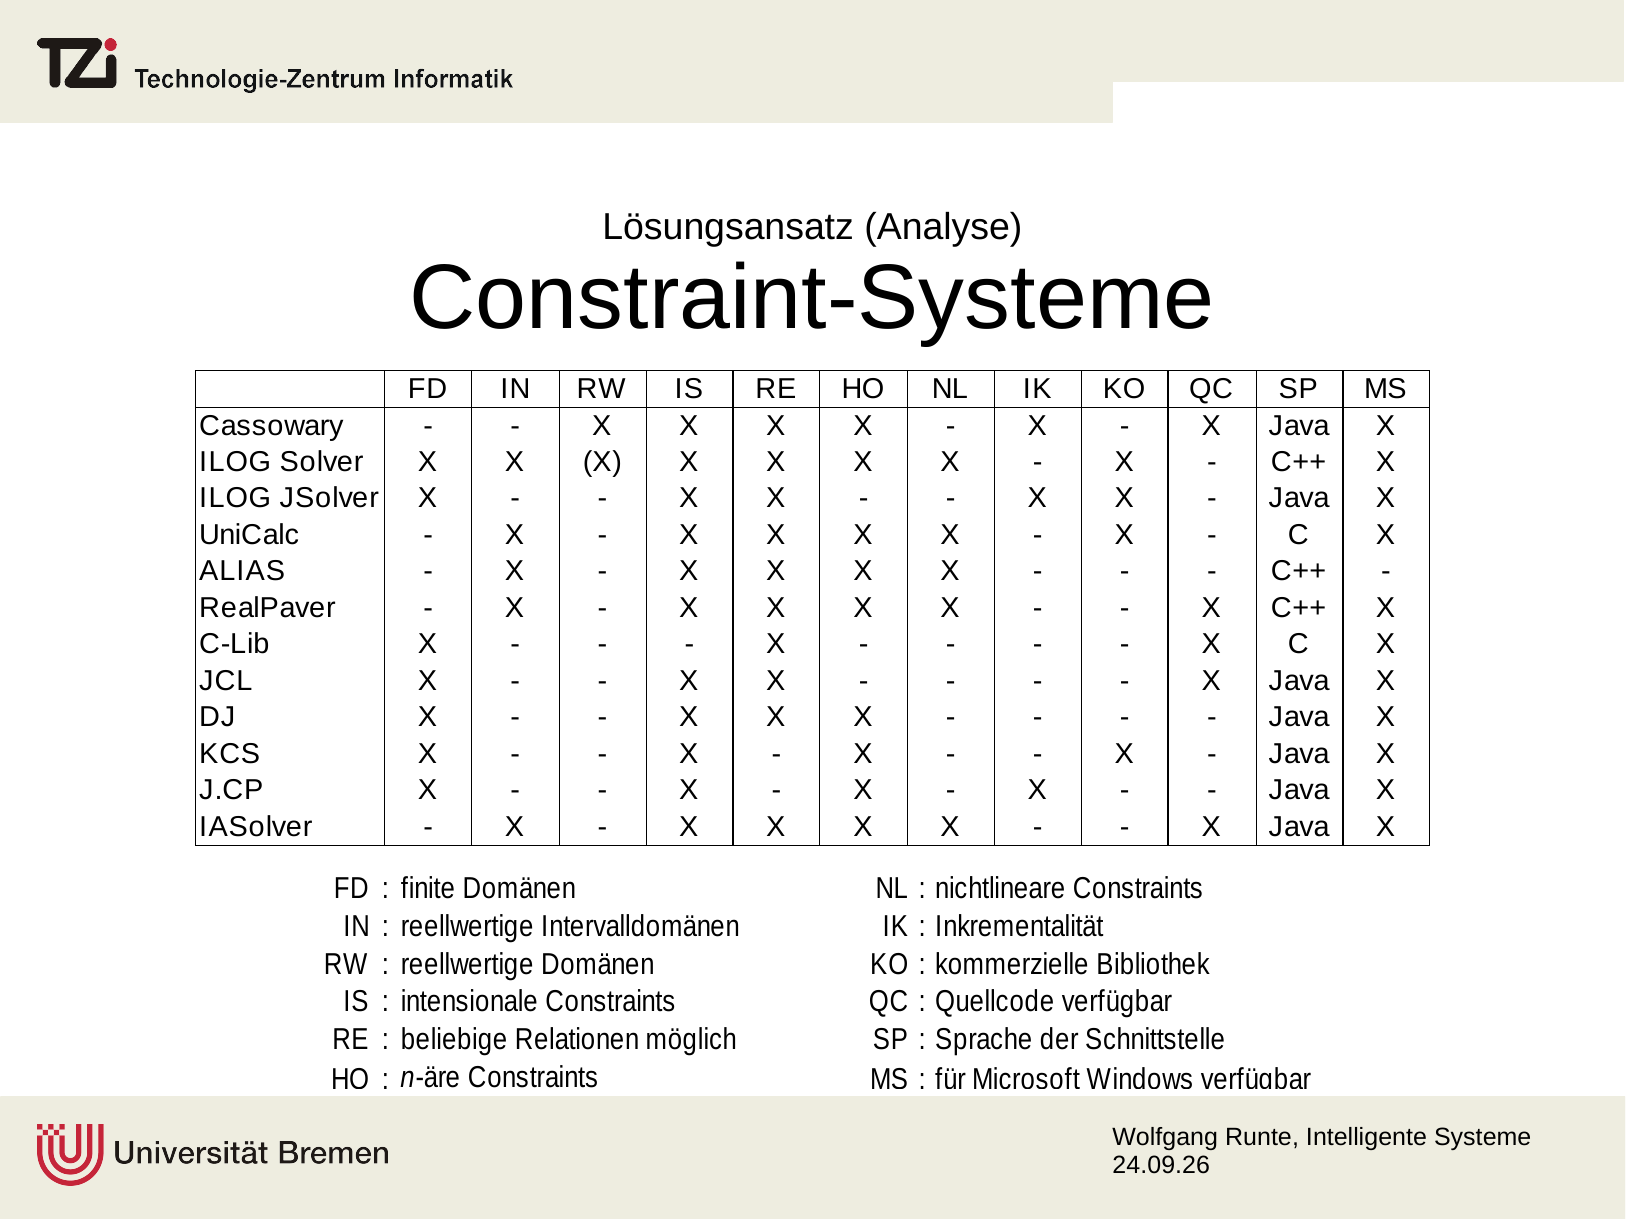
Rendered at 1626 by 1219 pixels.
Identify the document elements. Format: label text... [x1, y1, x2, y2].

chart [193, 368, 1432, 1089]
picture [37, 38, 513, 93]
picture [37, 1124, 388, 1186]
title Lösungsansatz (Analyse) Constraint-Systeme [112, 162, 1513, 393]
